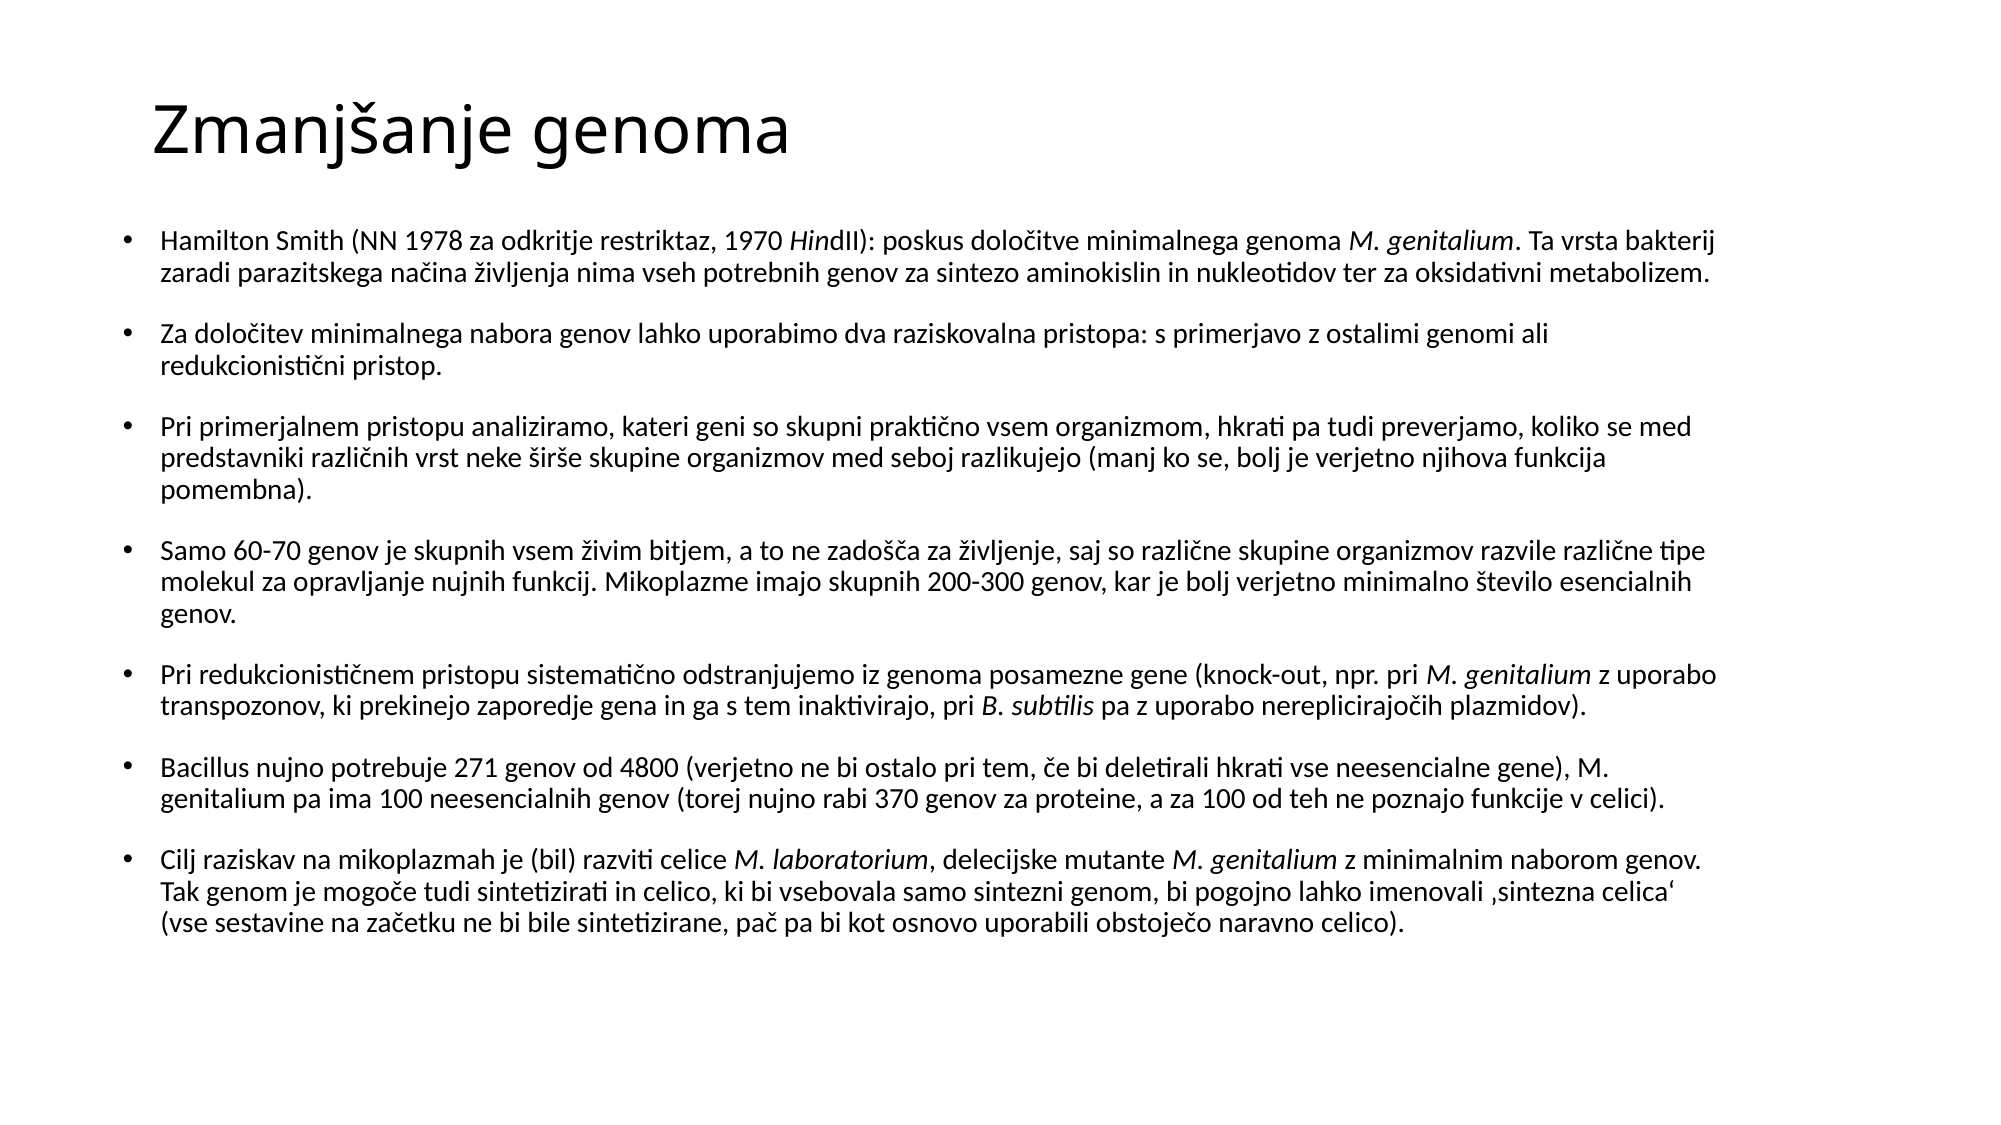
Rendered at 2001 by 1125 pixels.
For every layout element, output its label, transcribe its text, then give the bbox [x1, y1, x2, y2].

list Hamilton Smith (NN 1978 za odkritje restriktaz, 1970 HindII): poskus določitve minimalnega genoma M. genitalium. Ta vrsta bakterij zaradi parazitskega načina življenja nima vseh potrebnih genov za sintezo aminokislin in nukleotidov ter za oksidativni metabolizem. Za določitev minimalnega nabora genov lahko uporabimo dva raziskovalna pristopa: s primerjavo z ostalimi genomi ali redukcionistični pristop. Pri primerjalnem pristopu analiziramo, kateri geni so skupni praktično vsem organizmom, hkrati pa tudi preverjamo, koliko se med predstavniki različnih vrst neke širše skupine organizmov med seboj razlikujejo (manj ko se, bolj je verjetno njihova funkcija pomembna). Samo 60-70 genov je skupnih vsem živim bitjem, a to ne zadošča za življenje, saj so različne skupine organizmov razvile različne tipe molekul za opravljanje nujnih funkcij. Mikoplazme imajo skupnih 200-300 genov, kar je bolj verjetno minimalno število esencialnih genov. Pri redukcionističnem pristopu sistematično odstranjujemo iz genoma posamezne gene (knock-out, npr. pri M. genitalium z uporabo transpozonov, ki prekinejo zaporedje gena in ga s tem inaktivirajo, pri B. subtilis pa z uporabo nereplicirajočih plazmidov). Bacillus nujno potrebuje 271 genov od 4800 (verjetno ne bi ostalo pri tem, če bi deletirali hkrati vse neesencialne gene), M. genitalium pa ima 100 neesencialnih genov (torej nujno rabi 370 genov za proteine, a za 100 od teh ne poznajo funkcije v celici). Cilj raziskav na mikoplazmah je (bil) razviti celice M. laboratorium, delecijske mutante M. genitalium z minimalnim naborom genov. Tak genom je mogoče tudi sintetizirati in celico, ki bi vsebovala samo sintezni genom, bi pogojno lahko imenovali ‚sintezna celica‘ (vse sestavine na začetku ne bi bile sintetizirane, pač pa bi kot osnovo uporabili obstoječo naravno celico). [107, 218, 1736, 955]
title Zmanjšanje genoma [137, 59, 1863, 204]
